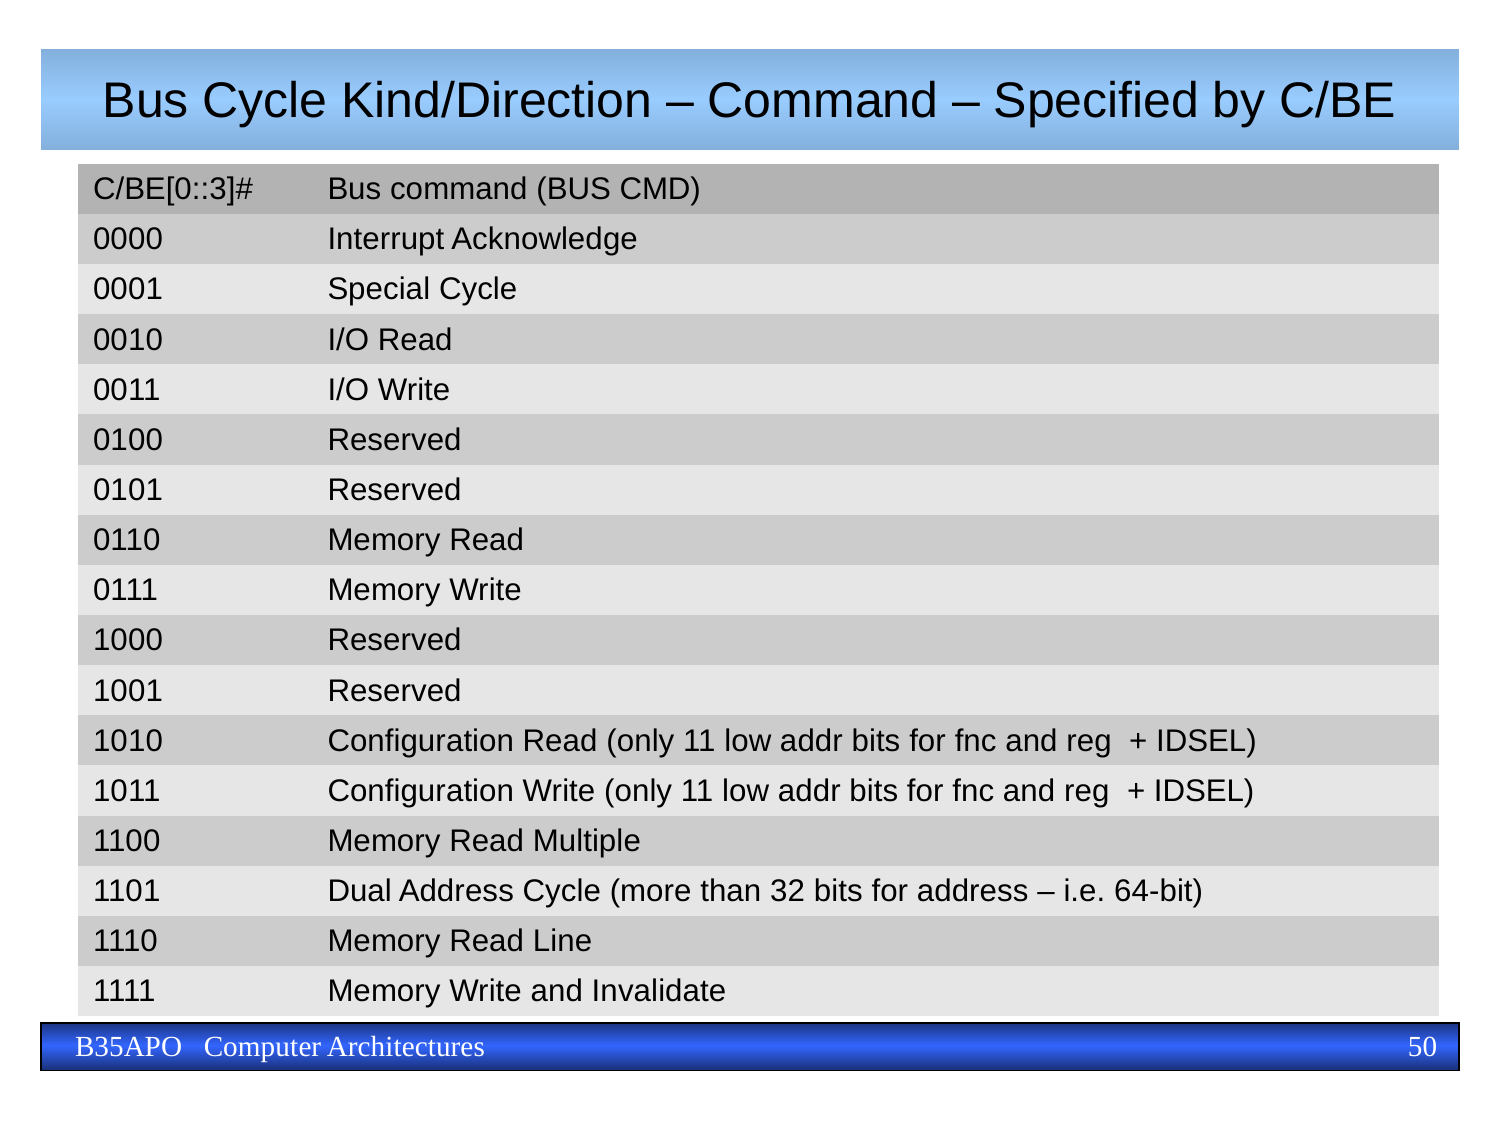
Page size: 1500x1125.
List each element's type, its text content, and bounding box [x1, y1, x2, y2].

table_cell 0001 [78, 264, 313, 314]
table_cell 0101 [78, 465, 313, 515]
table_cell Configuration Write (only 11 low addr bits for fnc and reg + IDSEL) [313, 765, 1439, 816]
table_cell 1100 [78, 816, 313, 866]
table_cell Reserved [313, 414, 1439, 465]
table_cell 0100 [78, 414, 313, 465]
table_cell 0111 [78, 565, 313, 615]
table_header C/BE[0::3]# [78, 164, 313, 214]
table_cell Reserved [313, 465, 1439, 515]
table_header Bus command (BUS CMD) [313, 164, 1439, 214]
table_cell Memory Read Line [313, 916, 1439, 966]
table_cell 0011 [78, 364, 313, 414]
table_cell Memory Write and Invalidate [313, 966, 1439, 1016]
table_cell 0110 [78, 515, 313, 565]
table_cell Dual Address Cycle (more than 32 bits for address – i.e. 64-bit) [313, 866, 1439, 916]
table_cell I/O Write [313, 364, 1439, 414]
table_cell 1010 [78, 715, 313, 765]
table_cell Reserved [313, 665, 1439, 715]
table_cell Interrupt Acknowledge [313, 214, 1439, 264]
table_cell 1111 [78, 966, 313, 1016]
table_cell 0010 [78, 314, 313, 364]
table_cell 0000 [78, 214, 313, 264]
table_cell 1001 [78, 665, 313, 715]
table_cell Memory Write [313, 565, 1439, 615]
table_cell Memory Read [313, 515, 1439, 565]
table_cell Reserved [313, 615, 1439, 665]
table_cell Configuration Read (only 11 low addr bits for fnc and reg + IDSEL) [313, 715, 1439, 765]
table_cell 1101 [78, 866, 313, 916]
table_cell 1011 [78, 765, 313, 816]
table_cell 1000 [78, 615, 313, 665]
title Bus Cycle Kind/Direction – Command – Specified by C/BE [41, 49, 1459, 150]
table_cell Memory Read Multiple [313, 816, 1439, 866]
table_cell 1110 [78, 916, 313, 966]
table_cell Special Cycle [313, 264, 1439, 314]
table_cell I/O Read [313, 314, 1439, 364]
